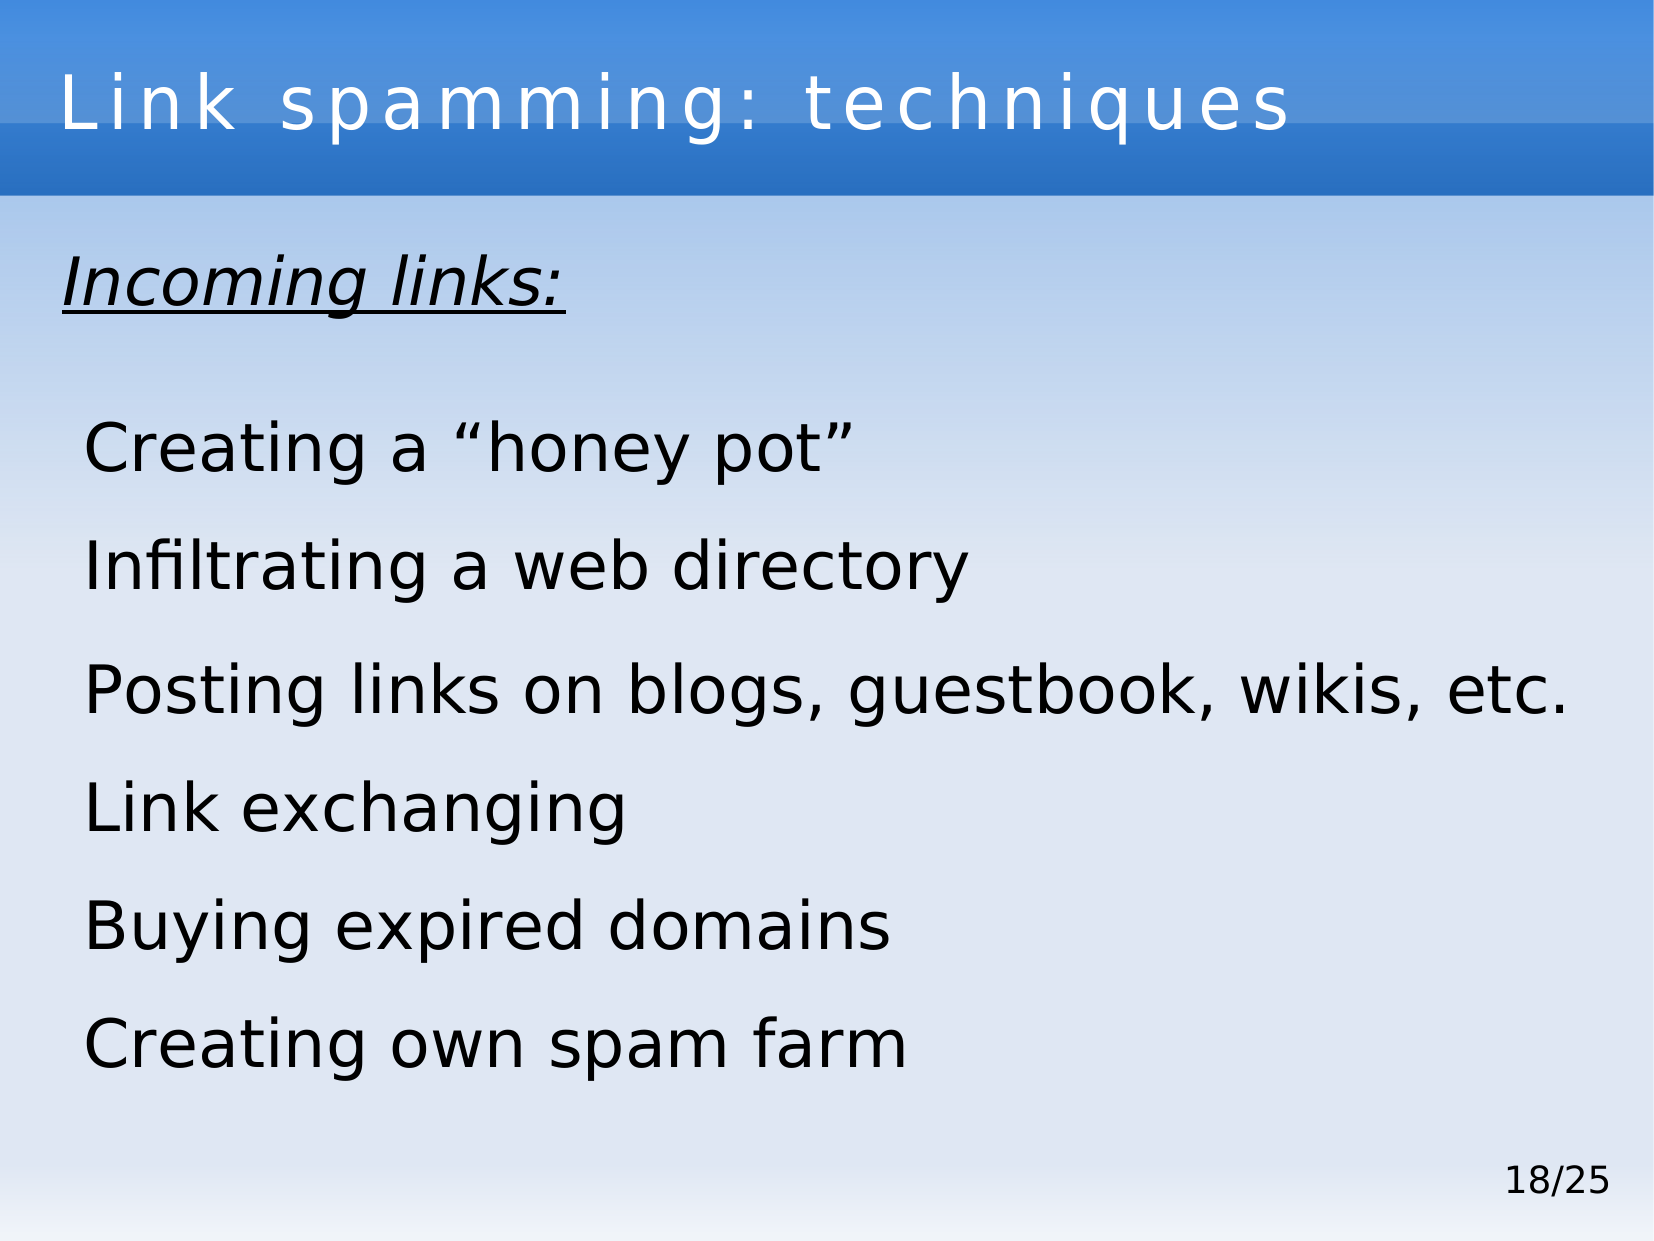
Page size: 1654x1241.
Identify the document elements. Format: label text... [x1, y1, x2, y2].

text_box 18/25 [1455, 1151, 1627, 1210]
text_box Buying expired domains [47, 880, 1613, 973]
text_box Incoming links: [47, 236, 1613, 329]
text_box Infiltrating a web directory [47, 519, 1613, 613]
text_box Creating a “honey pot” [47, 401, 1613, 495]
text_box Posting links on blogs, guestbook, wikis, etc. [47, 643, 1613, 737]
text_box Creating own spam farm [47, 998, 1613, 1091]
title Link spamming: techniques [59, 29, 1625, 178]
picture [0, 0, 1654, 1241]
text_box Link exchanging [47, 761, 1613, 855]
